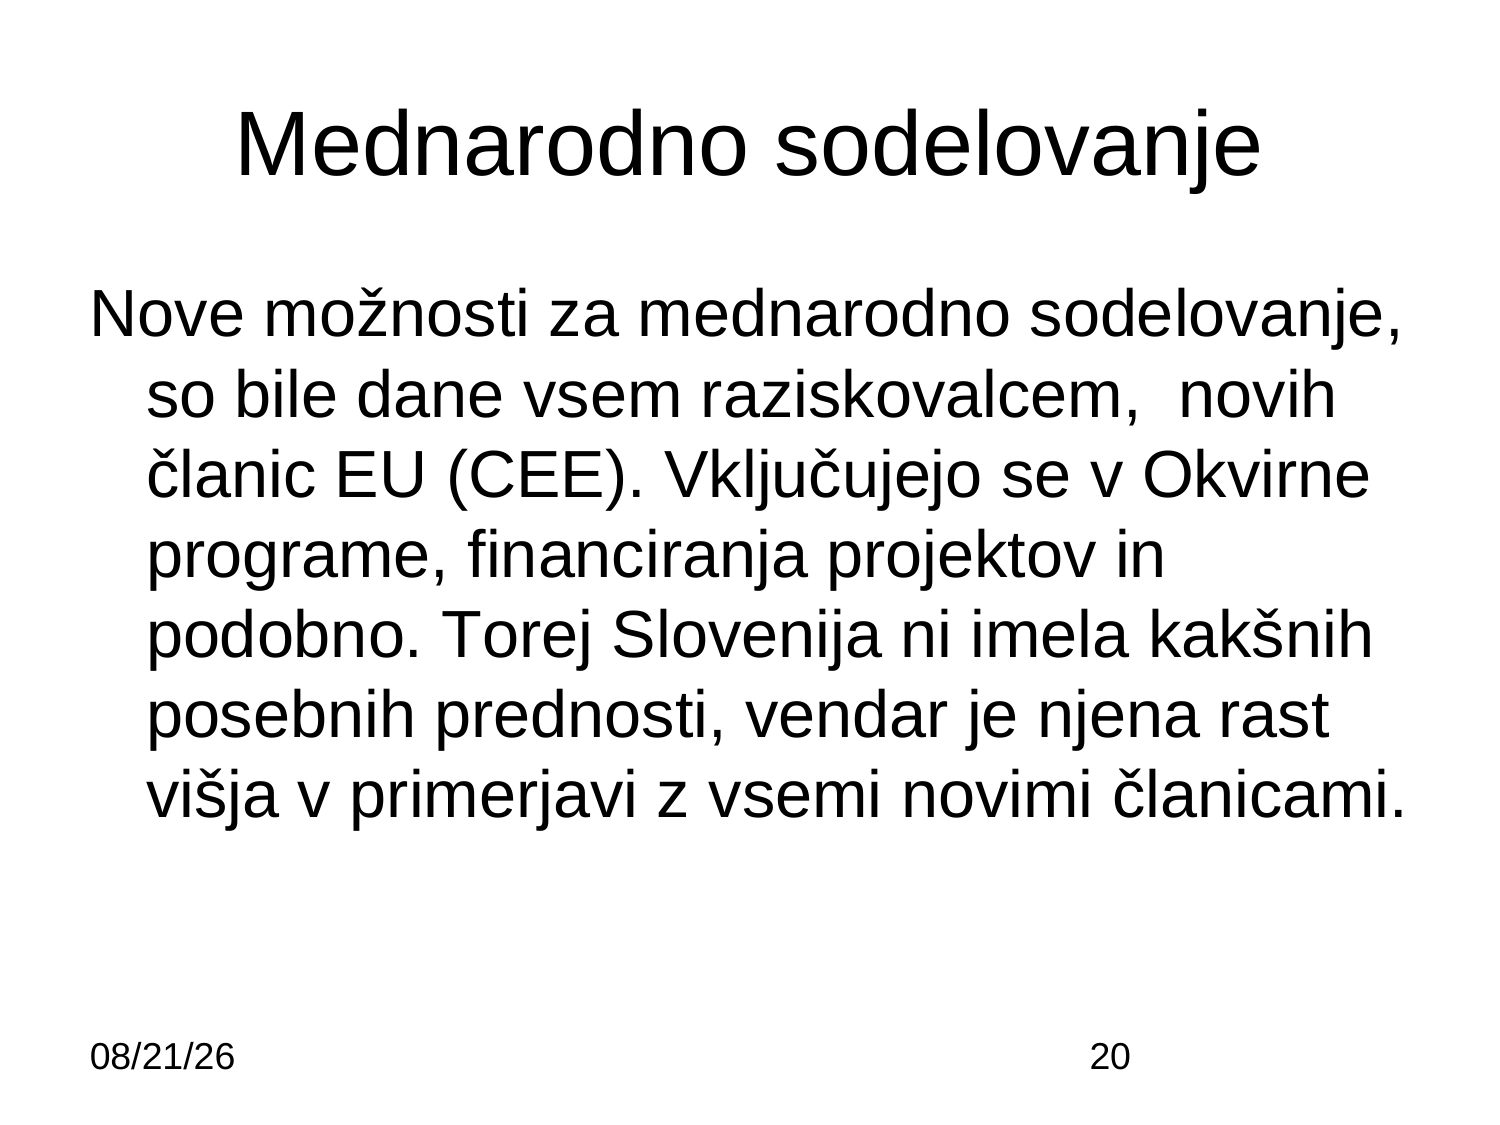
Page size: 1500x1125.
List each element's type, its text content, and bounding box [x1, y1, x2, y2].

title Mednarodno sodelovanje [75, 45, 1426, 233]
list Nove možnosti za mednarodno sodelovanje, so bile dane vsem raziskovalcem, novih članic EU (CEE). Vključujejo se v Okvirne programe, financiranja projektov in podobno. Torej Slovenija ni imela kakšnih posebnih prednosti, vendar je njena rast višja v primerjavi z vsemi novimi članicami. [75, 262, 1426, 1006]
